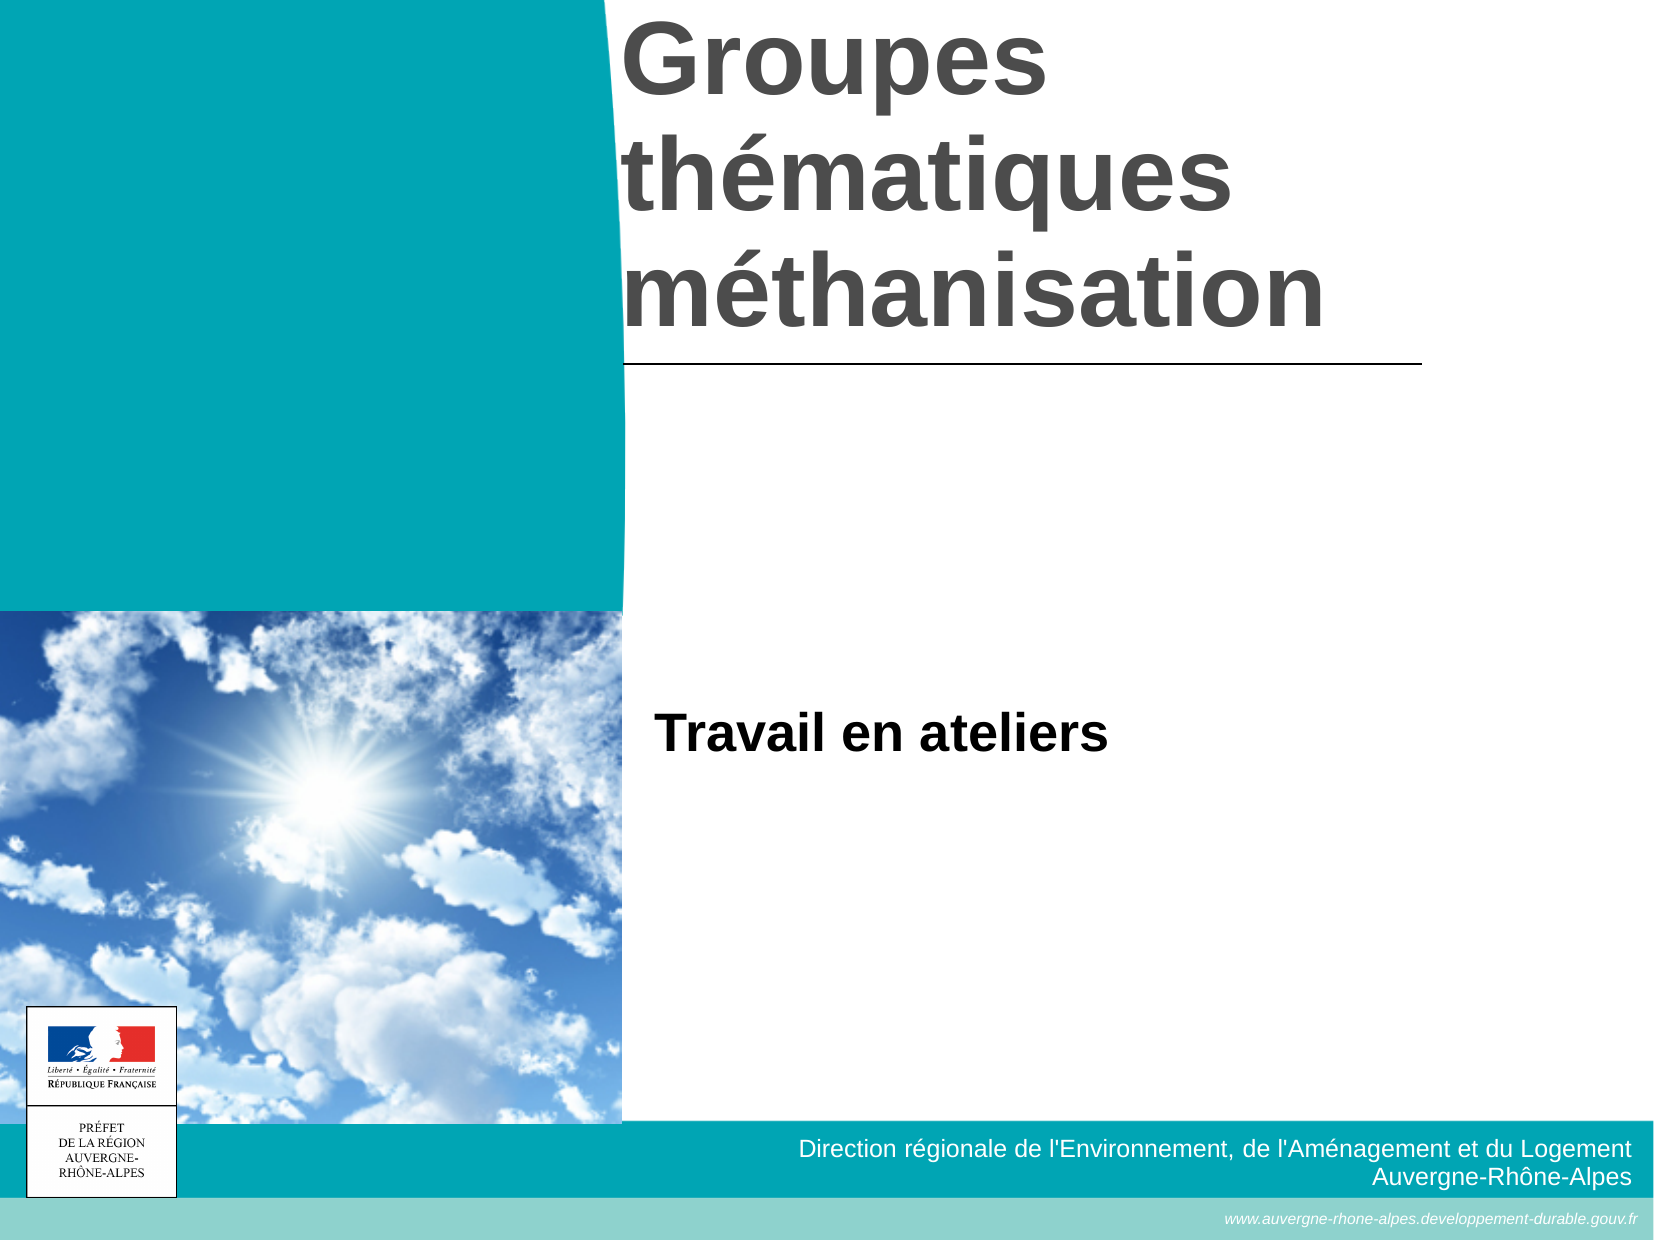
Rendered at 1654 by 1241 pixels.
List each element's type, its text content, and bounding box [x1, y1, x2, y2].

picture [0, 0, 1654, 1240]
subtitle Travail en ateliers [654, 537, 1612, 929]
title Groupes thématiques méthanisation [620, 0, 1565, 349]
